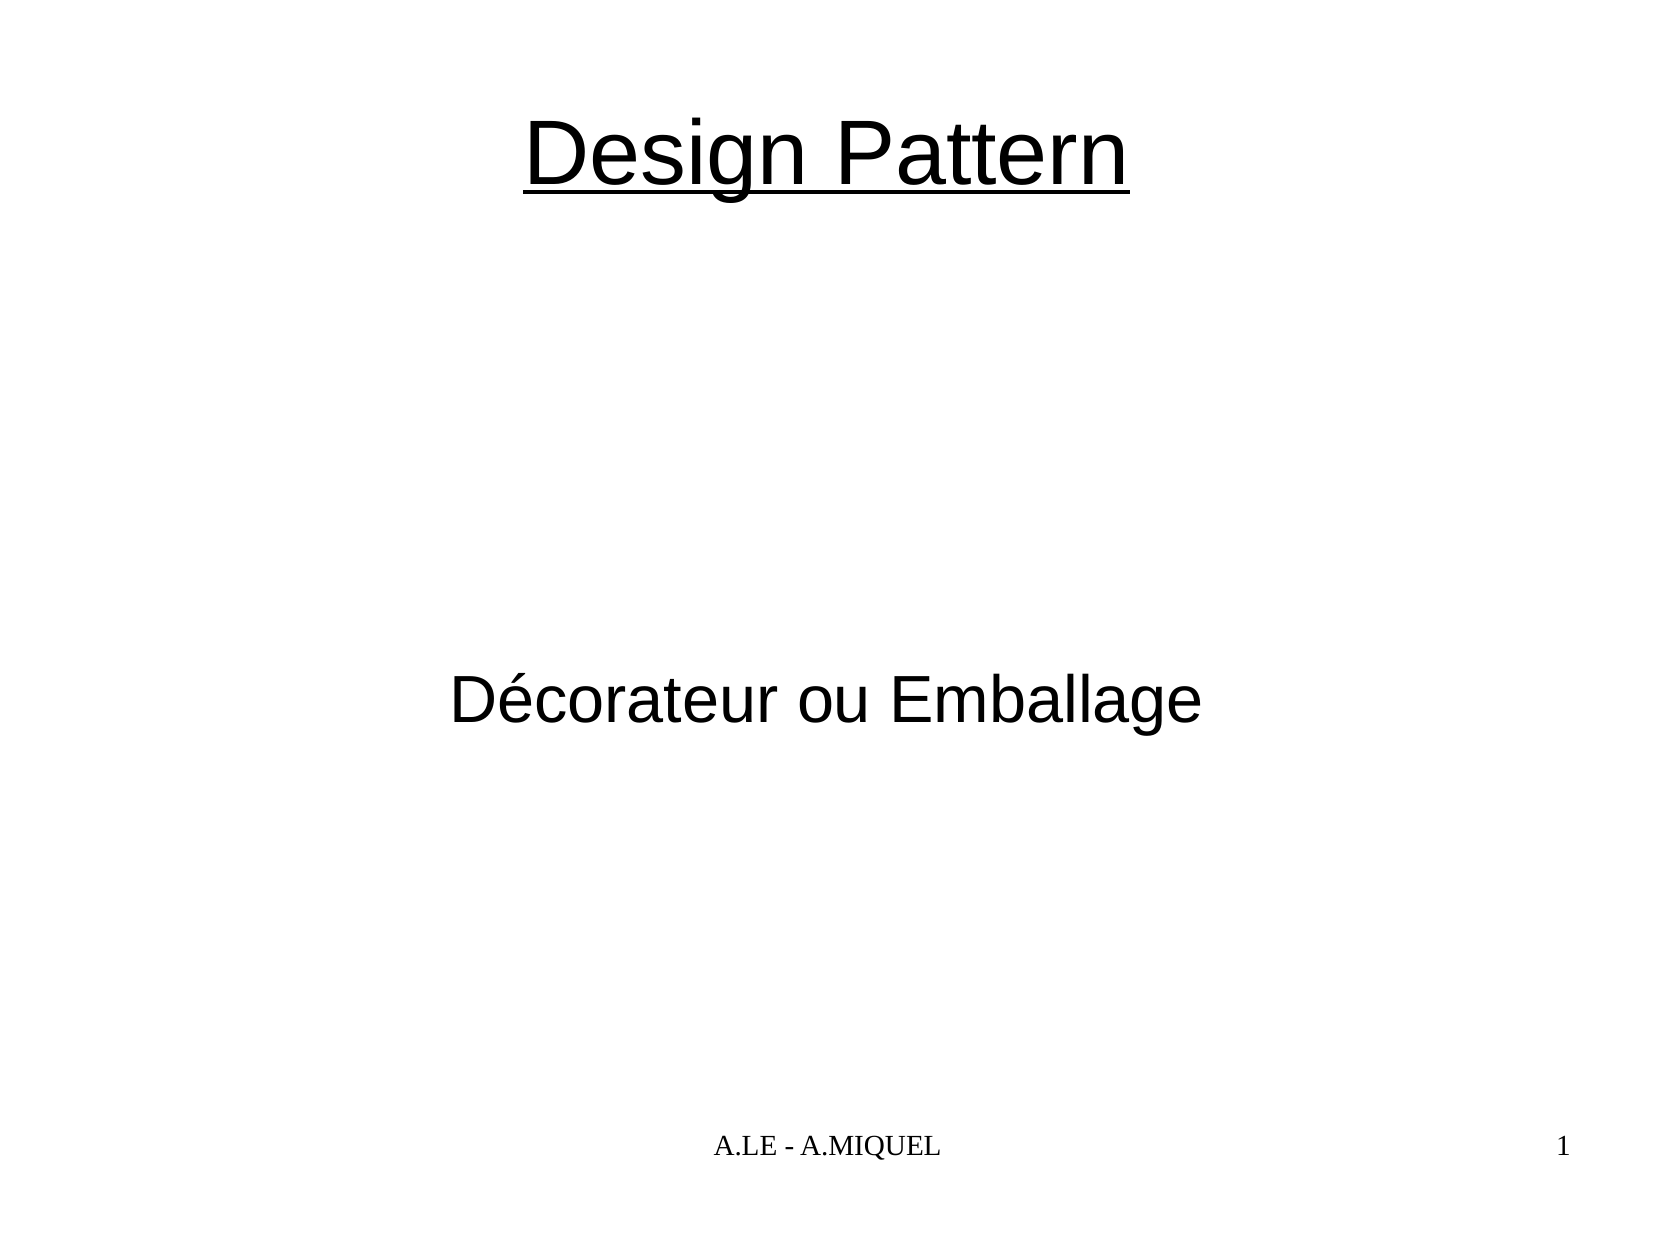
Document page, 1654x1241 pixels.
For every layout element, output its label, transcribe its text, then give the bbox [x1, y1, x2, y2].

title Design Pattern [82, 49, 1571, 257]
subtitle Décorateur ou Emballage [82, 290, 1571, 1109]
